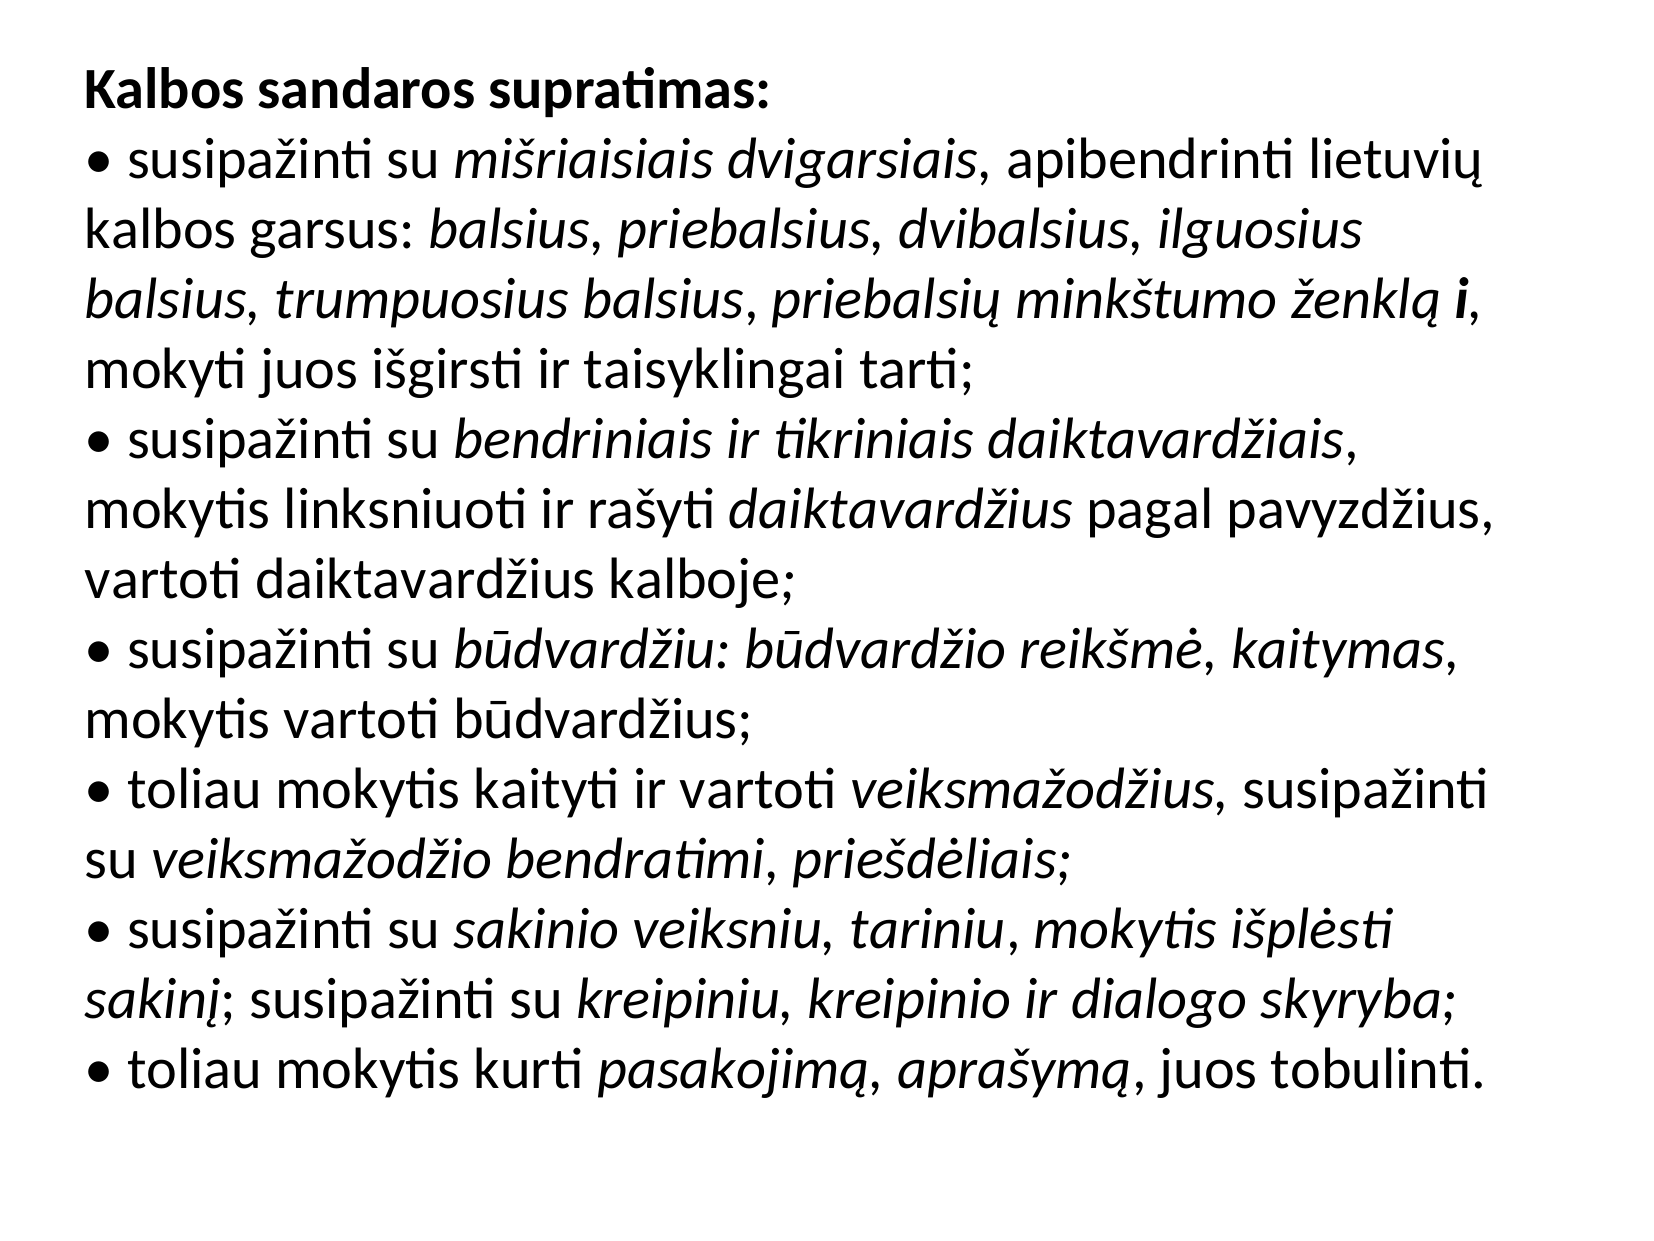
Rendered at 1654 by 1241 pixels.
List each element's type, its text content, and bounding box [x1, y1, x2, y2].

text_box Kalbos sandaros supratimas: • susipažinti su mišriaisiais dvigarsiais, apibendrinti lietuvių kalbos garsus: balsius, priebalsius, dvibalsius, ilguosius balsius, trumpuosius balsius, priebalsių minkštumo ženklą i, mokyti juos išgirsti ir taisyklingai tarti; • susipažinti su bendriniais ir tikriniais daiktavardžiais, mokytis linksniuoti ir rašyti daiktavardžius pagal pavyzdžius, vartoti daiktavardžius kalboje; • susipažinti su būdvardžiu: būdvardžio reikšmė, kaitymas, mokytis vartoti būdvardžius; • toliau mokytis kaityti ir vartoti veiksmažodžius, susipažinti su veiksmažodžio bendratimi, priešdėliais; • susipažinti su sakinio veiksniu, tariniu, mokytis išplėsti sakinį; susipažinti su kreipiniu, kreipinio ir dialogo skyryba; • toliau mokytis kurti pasakojimą, aprašymą, juos tobulinti. [69, 43, 1542, 1119]
